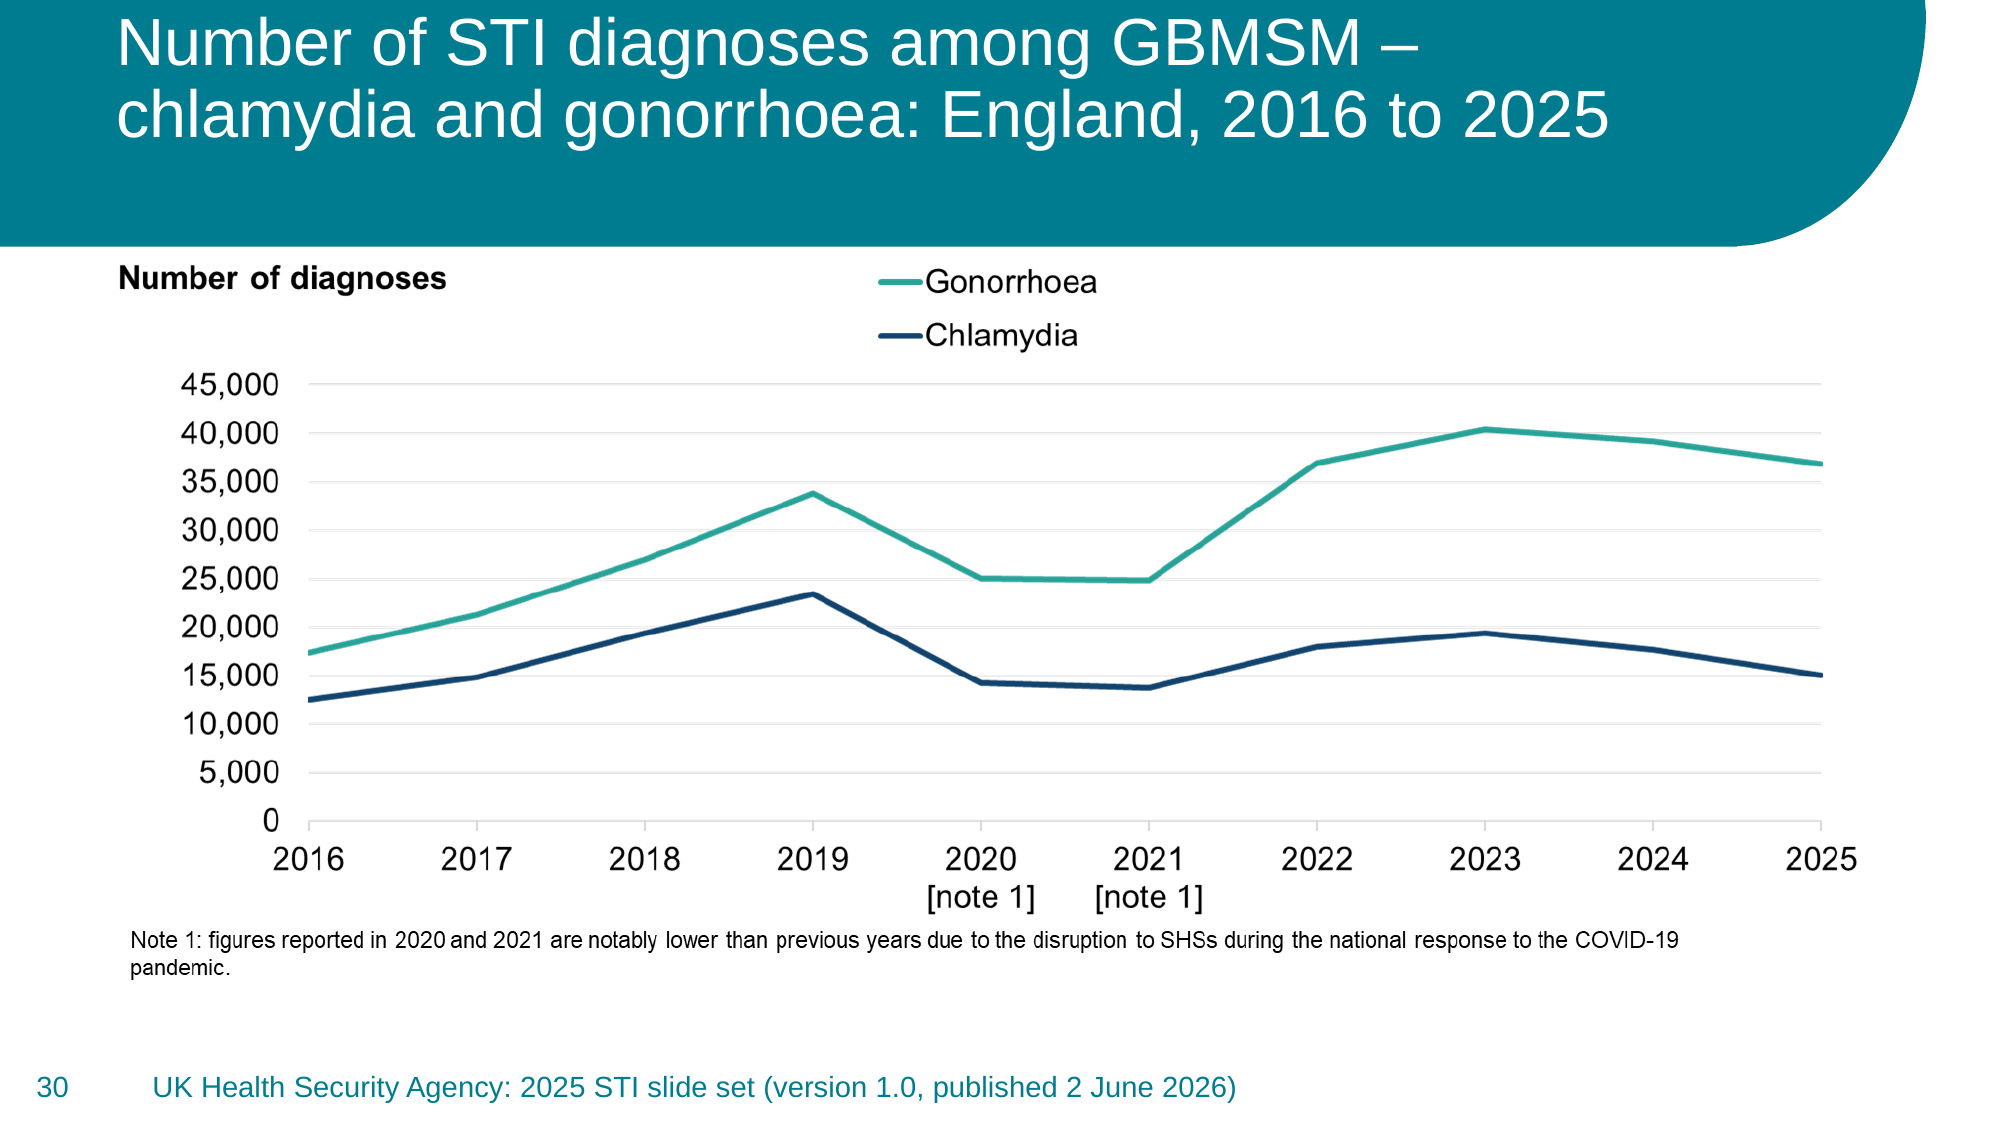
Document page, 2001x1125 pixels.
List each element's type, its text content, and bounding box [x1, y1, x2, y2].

title Number of STI diagnoses among GBMSM – chlamydia and gonorrhoea: England, 2016 to 2025 [101, 0, 1747, 160]
text_box UK Health Security Agency: 2025 STI slide set (version 1.0, published 2 June 2026) [137, 1056, 1780, 1116]
picture [108, 254, 1878, 1015]
text_box [21, 1056, 120, 1117]
